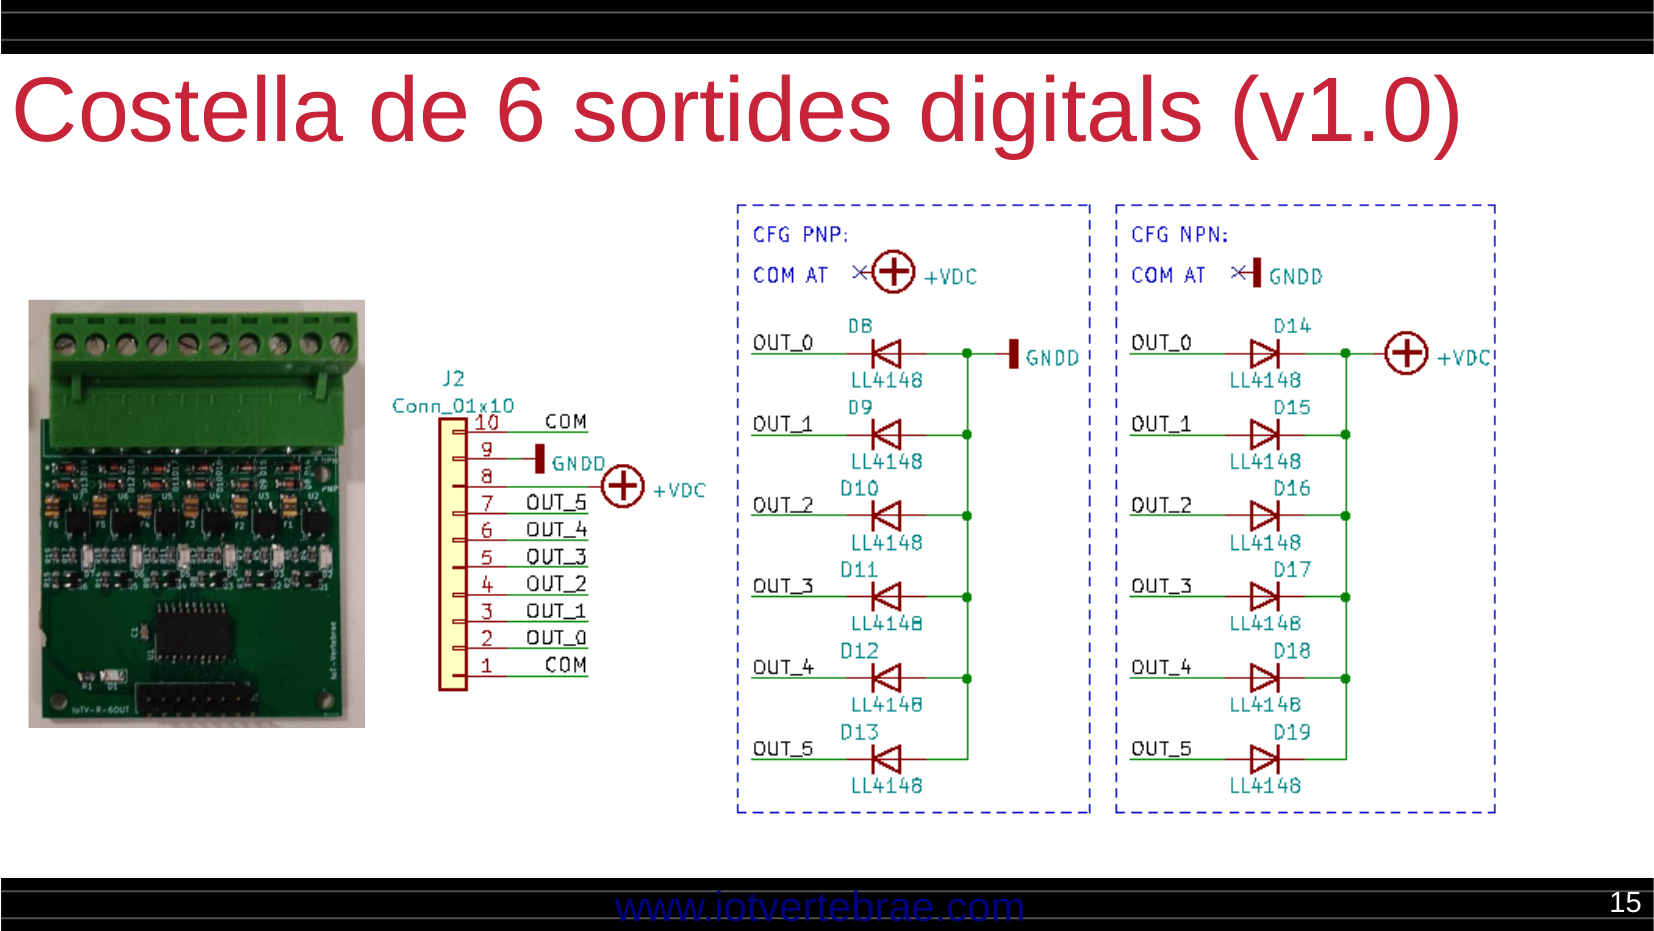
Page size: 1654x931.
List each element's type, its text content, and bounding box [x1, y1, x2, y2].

picture [1, 878, 600, 931]
title Costella de 6 sortides digitals (v1.0) [11, 32, 1501, 188]
text_box www.iotvertebrae.com [600, 876, 1351, 931]
picture [28, 189, 1510, 834]
picture [1, 0, 1654, 54]
picture [1351, 878, 1654, 931]
